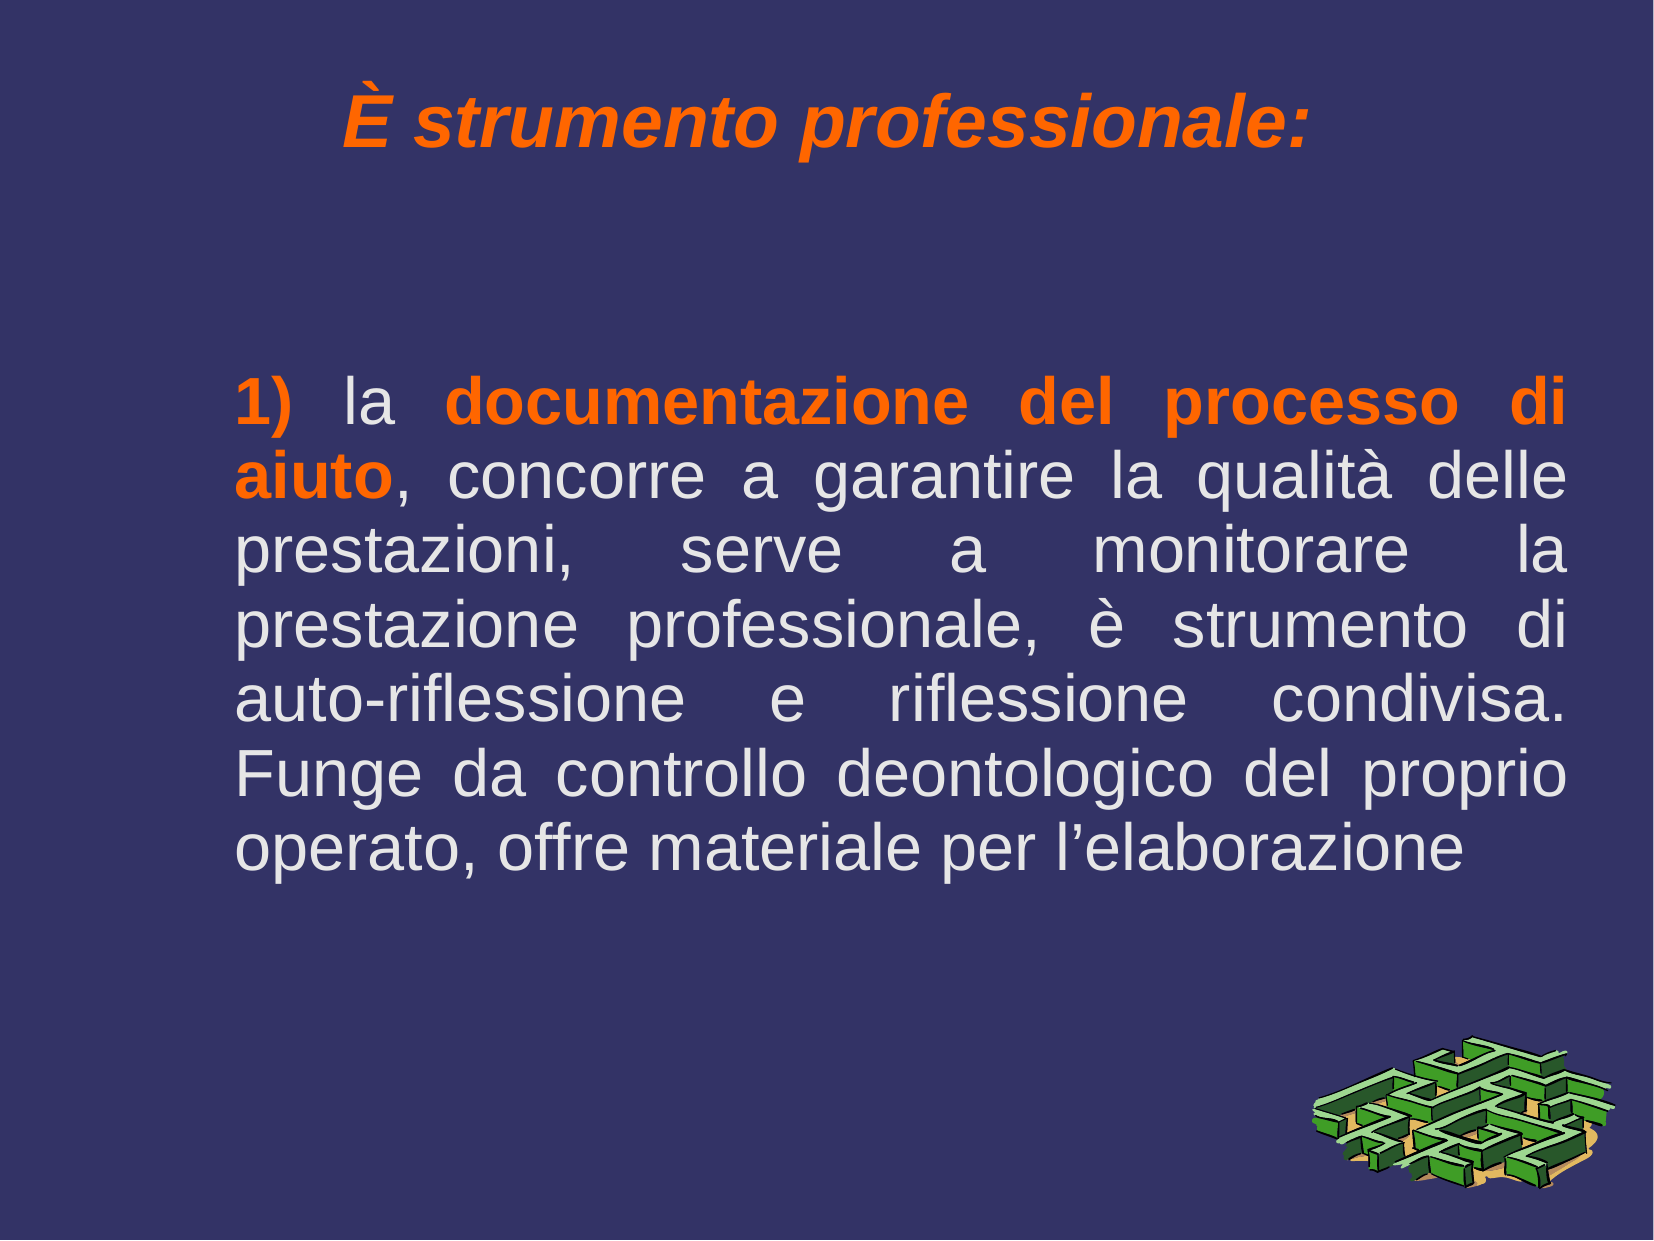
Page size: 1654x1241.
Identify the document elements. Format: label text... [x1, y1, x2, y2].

text_box È strumento professionale: [121, 19, 1534, 227]
text_box 1) la documentazione del processo di aiuto, concorre a garantire la qualità delle prestazioni, serve a monitorare la prestazione professionale, è strumento di auto-riflessione e riflessione condivisa. Funge da controllo deontologico del proprio operato, offre materiale per l’elaborazione [178, 364, 1570, 1146]
